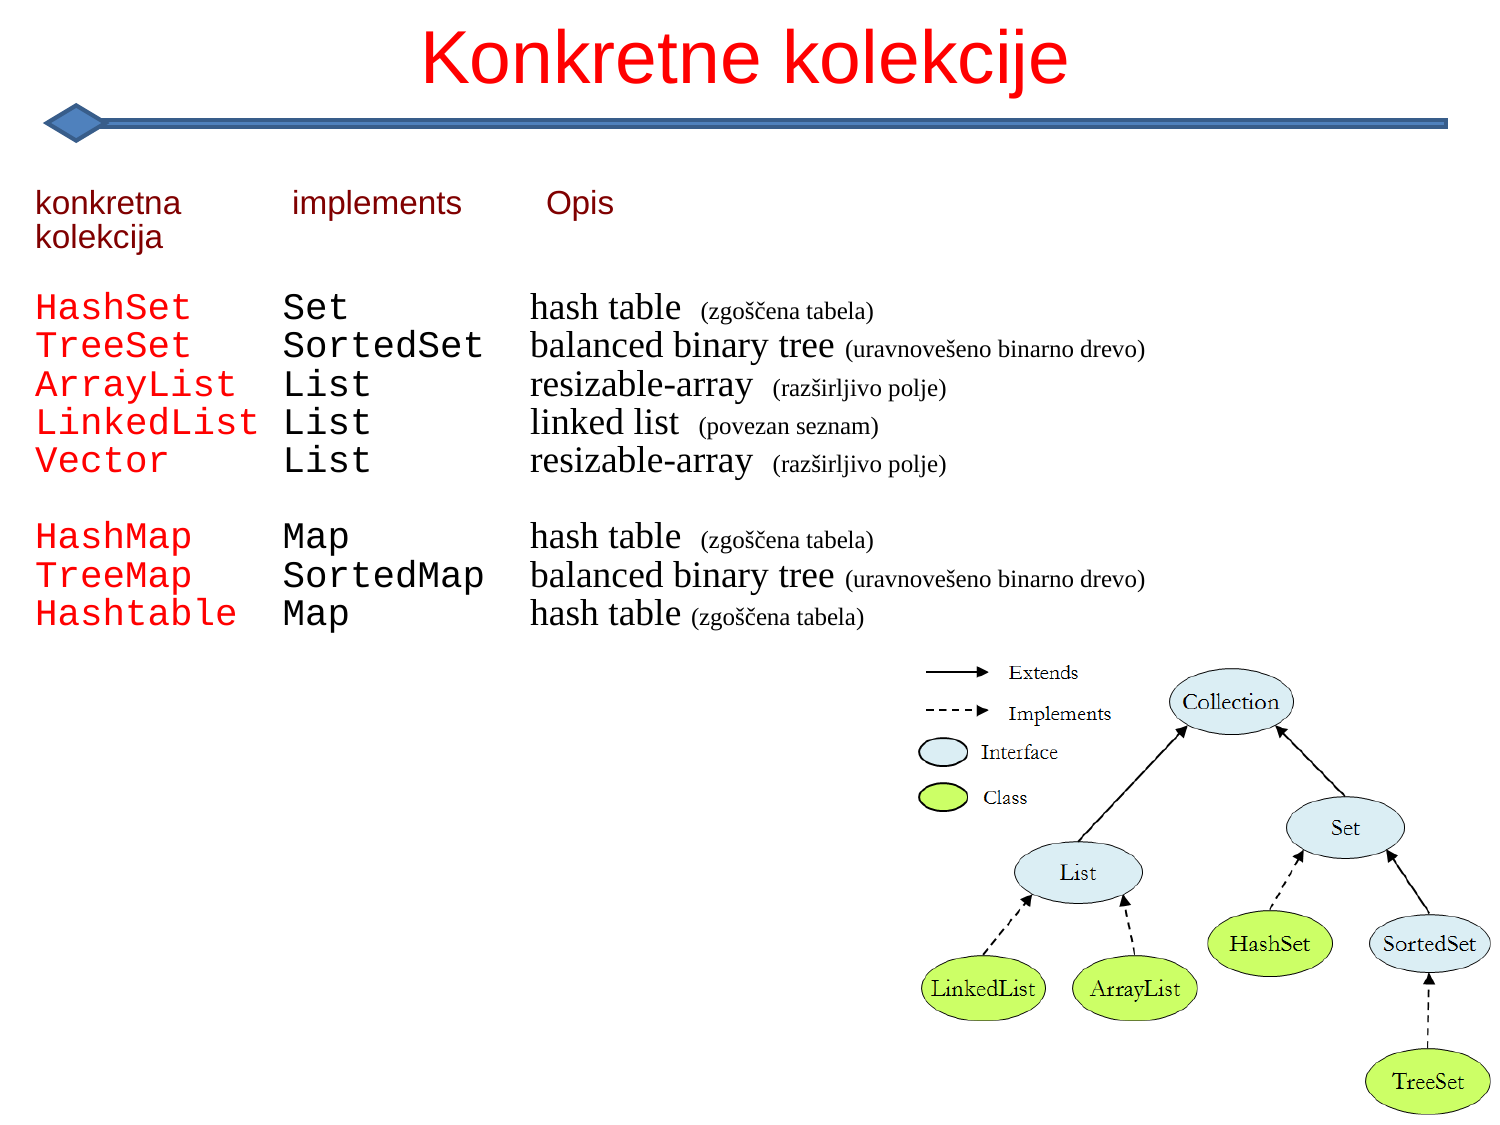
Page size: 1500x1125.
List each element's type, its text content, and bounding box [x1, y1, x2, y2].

title Konkretne kolekcije [70, 0, 1421, 93]
picture [915, 656, 1500, 1125]
text_box konkretna implements Opis kolekcija HashSet Set hash table (zgoščena tabela) TreeSet SortedSet balanced binary tree (uravnovešeno binarno drevo) ArrayList List resizable-array (razširljivo polje) LinkedList List linked list (povezan seznam) Vector List resizable-array (razširljivo polje) HashMap Map hash table (zgoščena tabela) TreeMap SortedMap balanced binary tree (uravnovešeno binarno drevo) Hashtable Map hash table (zgoščena tabela) [35, 93, 1459, 727]
